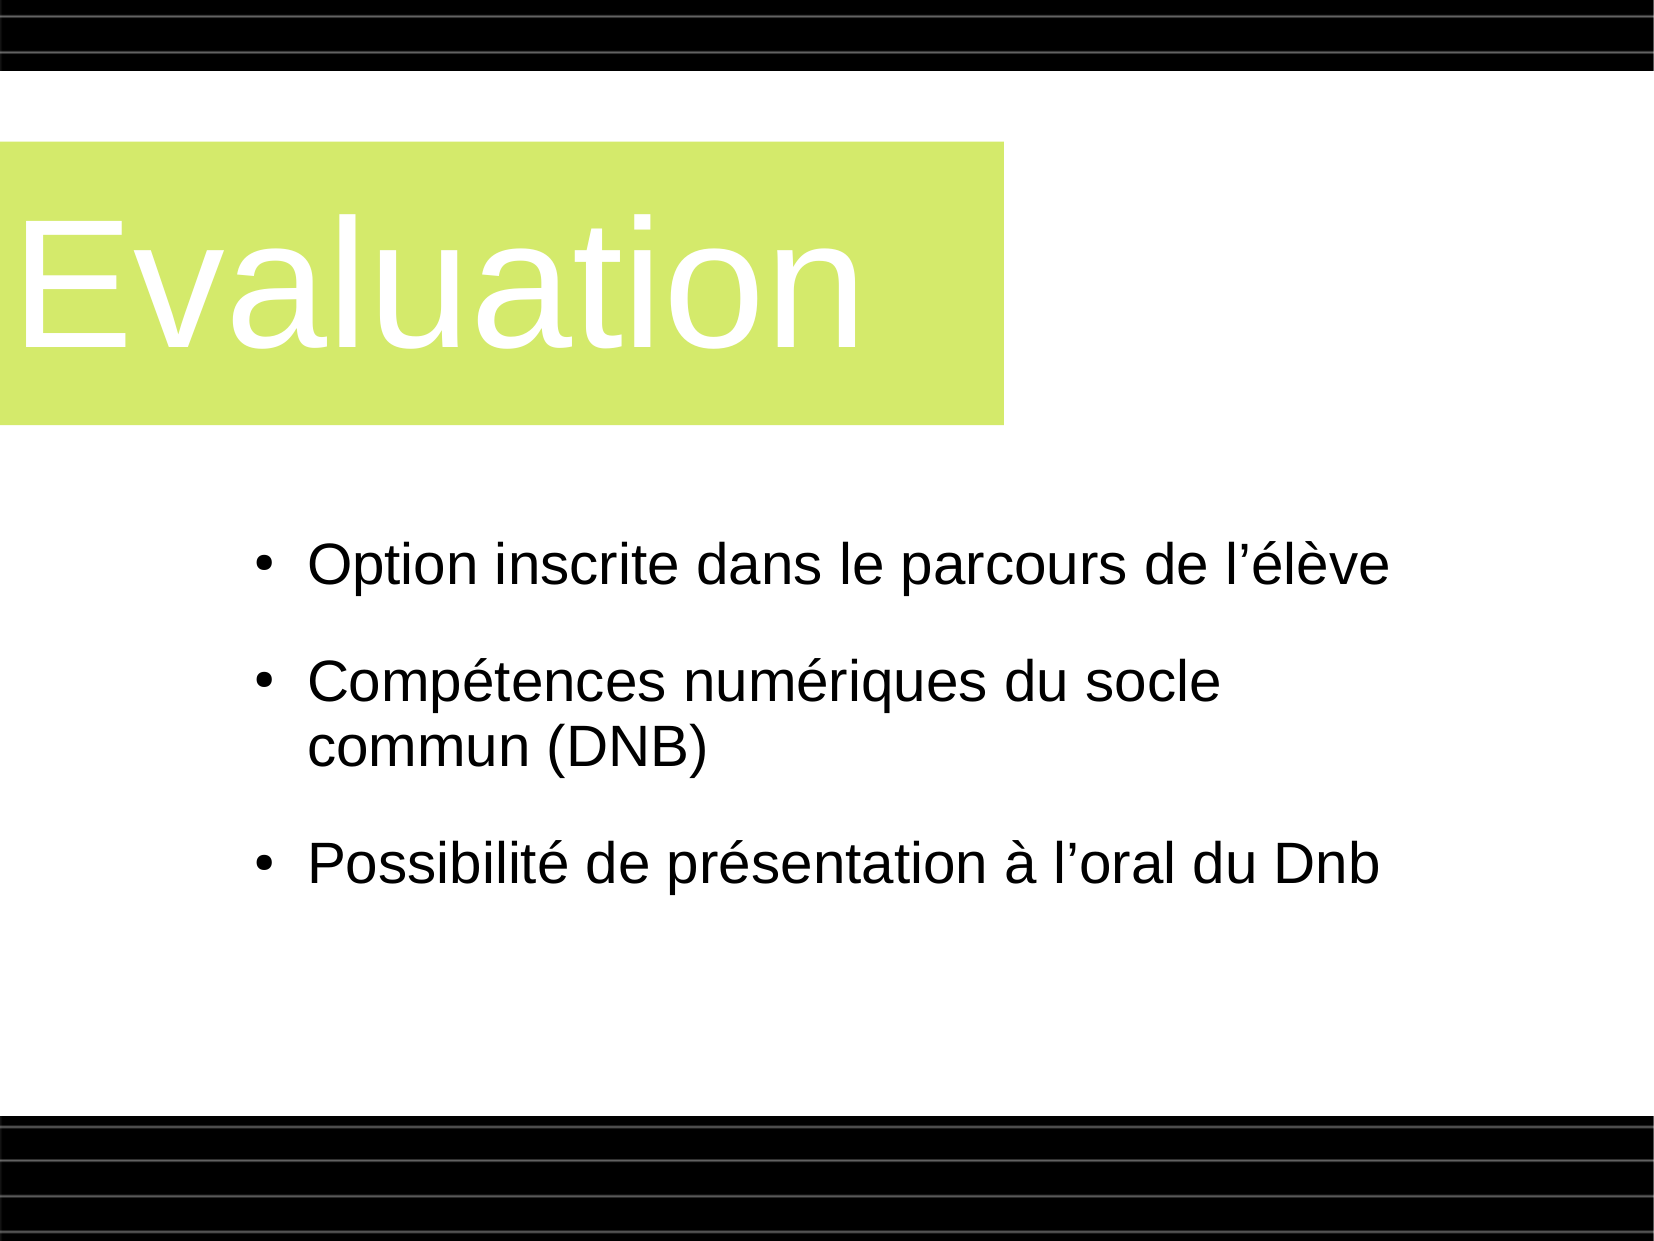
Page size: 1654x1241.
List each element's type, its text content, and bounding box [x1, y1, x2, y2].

title Evaluation [0, 141, 1004, 426]
list Option inscrite dans le parcours de l’élève Compétences numériques du socle commun (DNB) Possibilité de présentation à l’oral du Dnb [236, 531, 1441, 1075]
picture [0, 1116, 1654, 1241]
picture [0, 0, 1654, 71]
